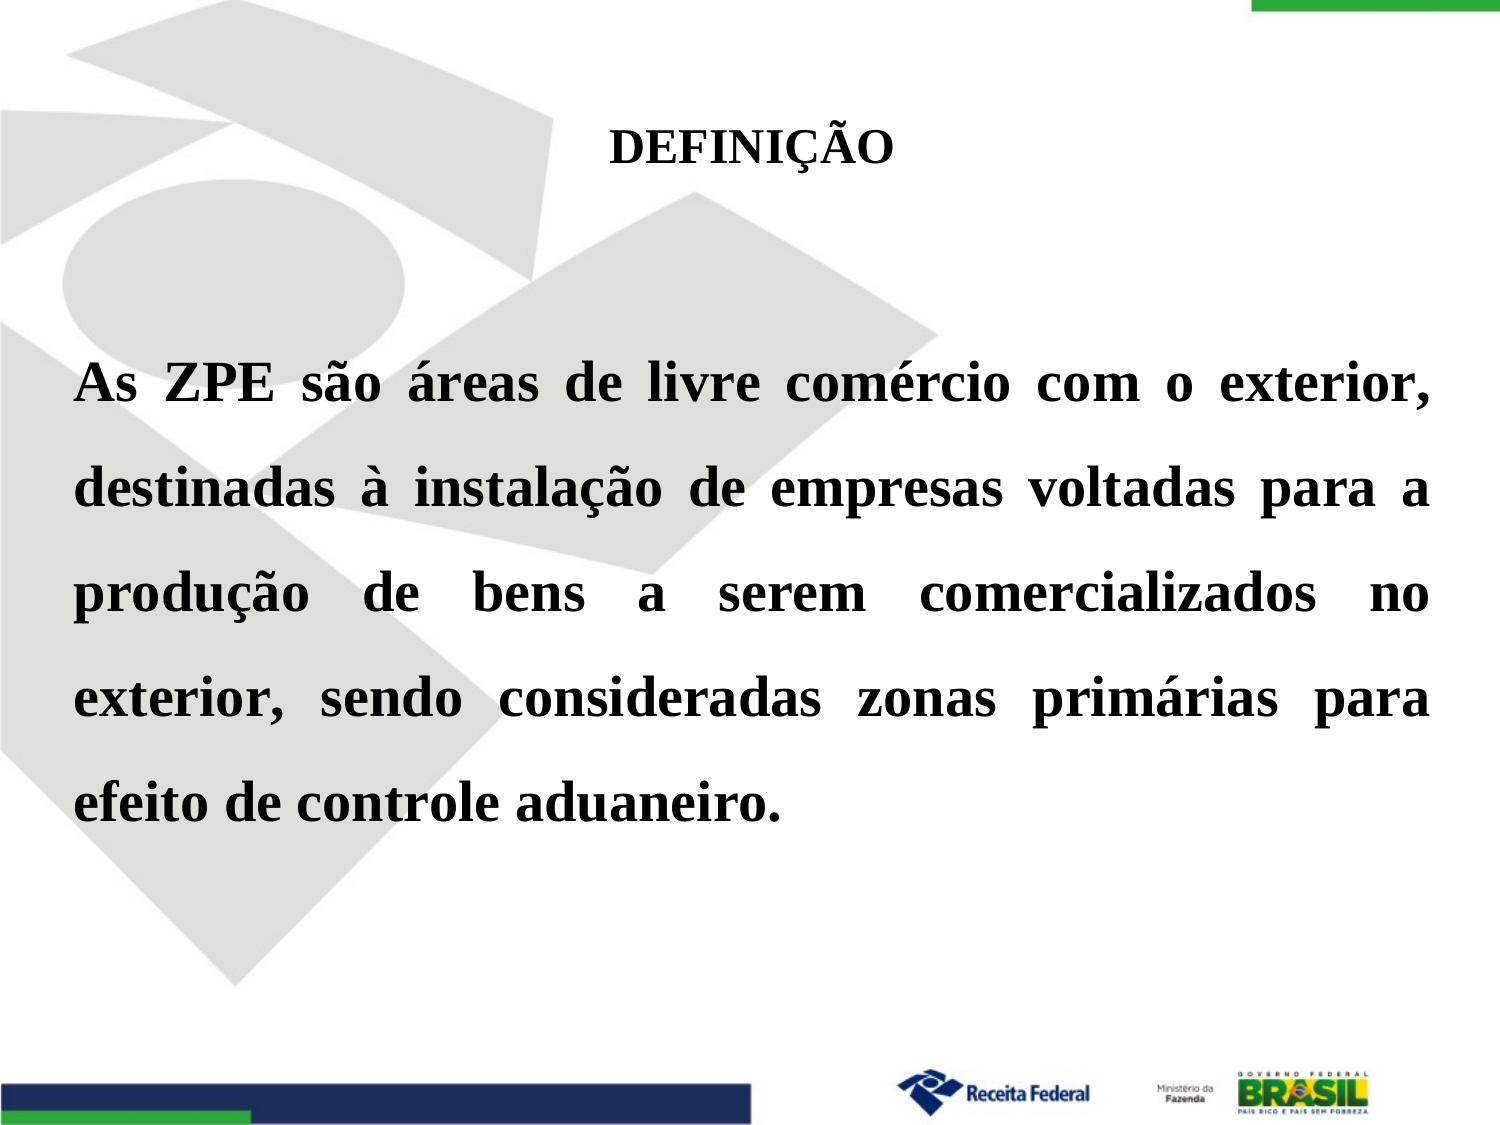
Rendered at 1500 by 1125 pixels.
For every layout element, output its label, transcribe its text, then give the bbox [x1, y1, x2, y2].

picture [0, 0, 1500, 1125]
text_box DEFINIÇÃO As ZPE são áreas de livre comércio com o exterior, destinadas à instalação de empresas voltadas para a produção de bens a serem comercializados no exterior, sendo consideradas zonas primárias para efeito de controle aduaneiro. [58, 106, 1447, 941]
